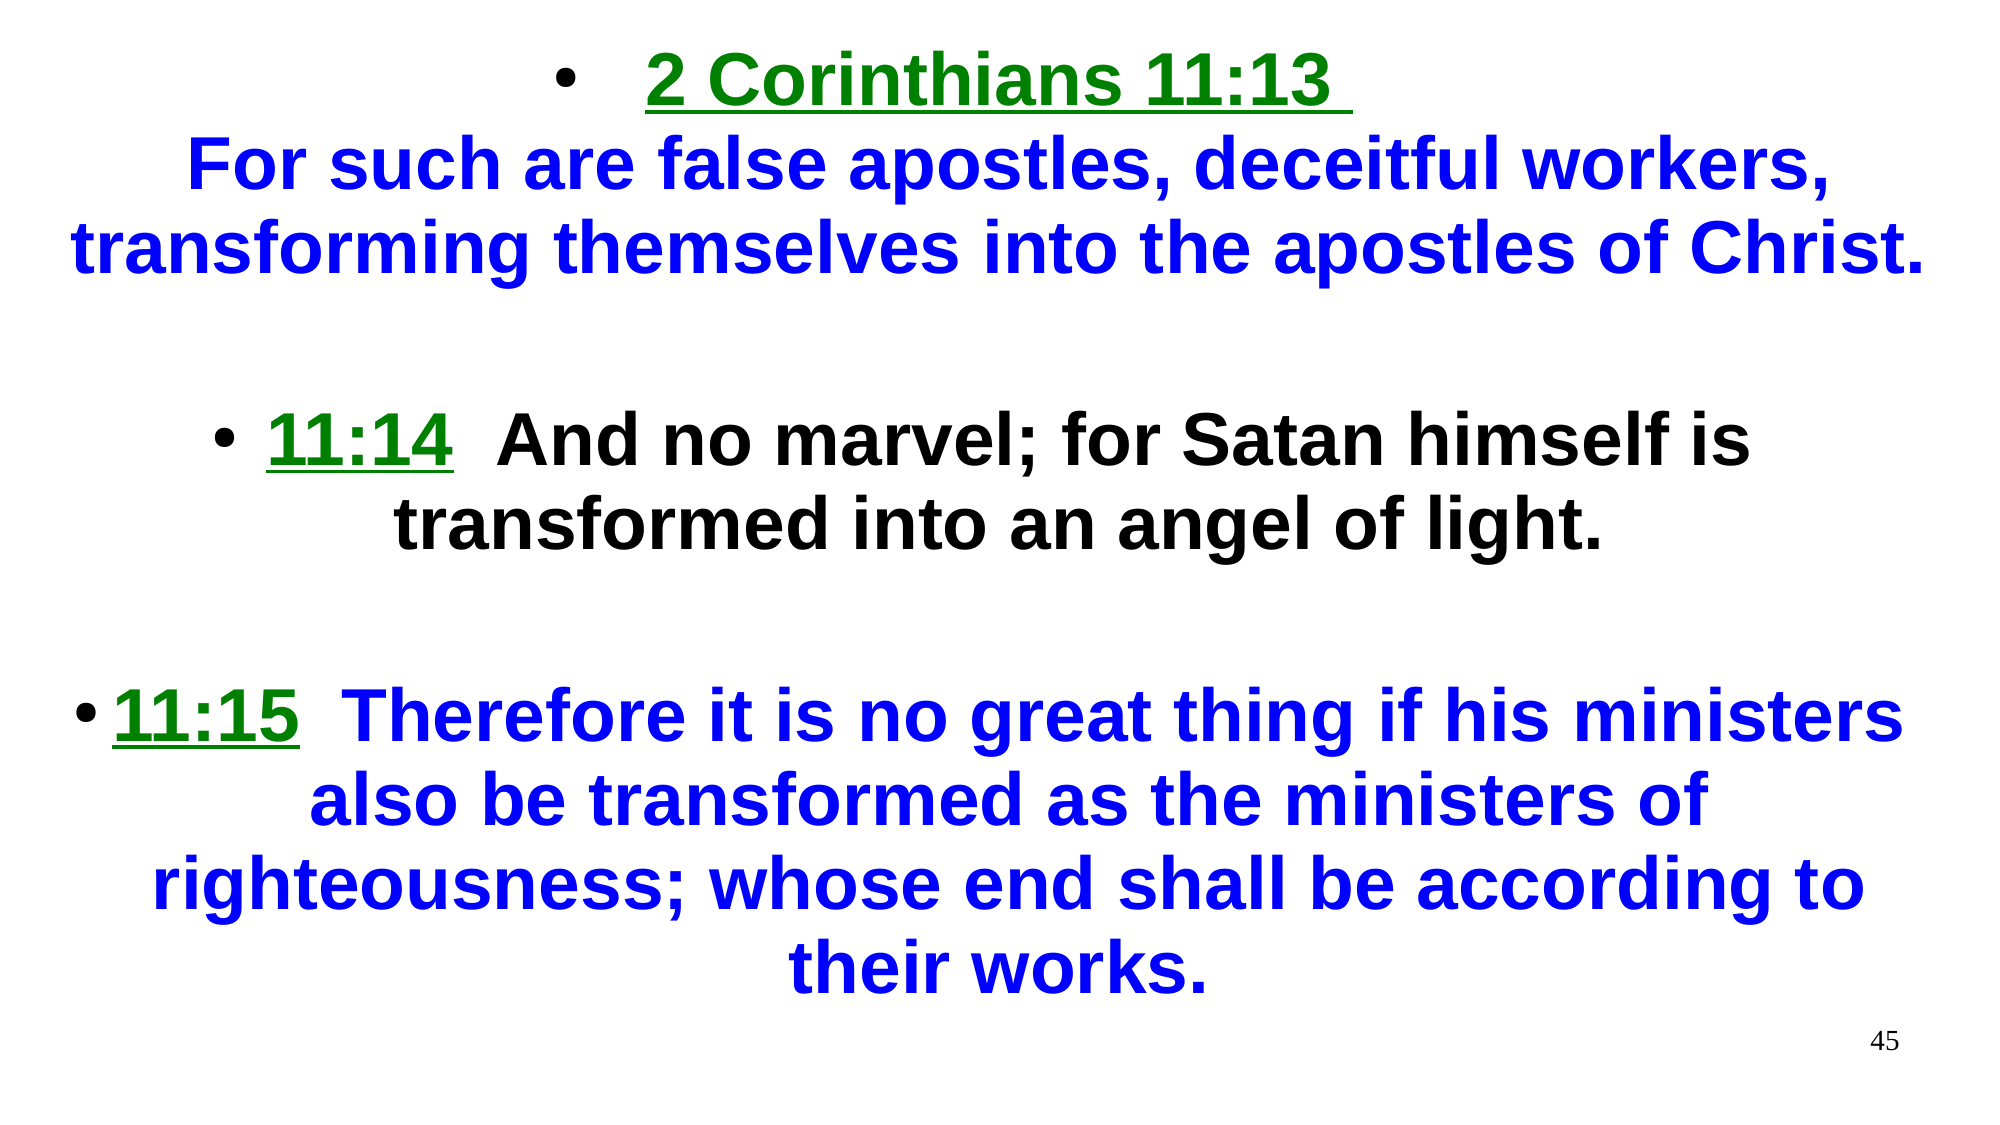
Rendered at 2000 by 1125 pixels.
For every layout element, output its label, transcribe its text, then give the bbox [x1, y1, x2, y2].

list 2 Corinthians 11:13 For such are false apostles, deceitful workers, transforming themselves into the apostles of Christ. 11:14 And no marvel; for Satan himself is transformed into an angel of light. 11:15 Therefore it is no great thing if his ministers also be transformed as the ministers of righteousness; whose end shall be according to their works. [37, 37, 1951, 1088]
